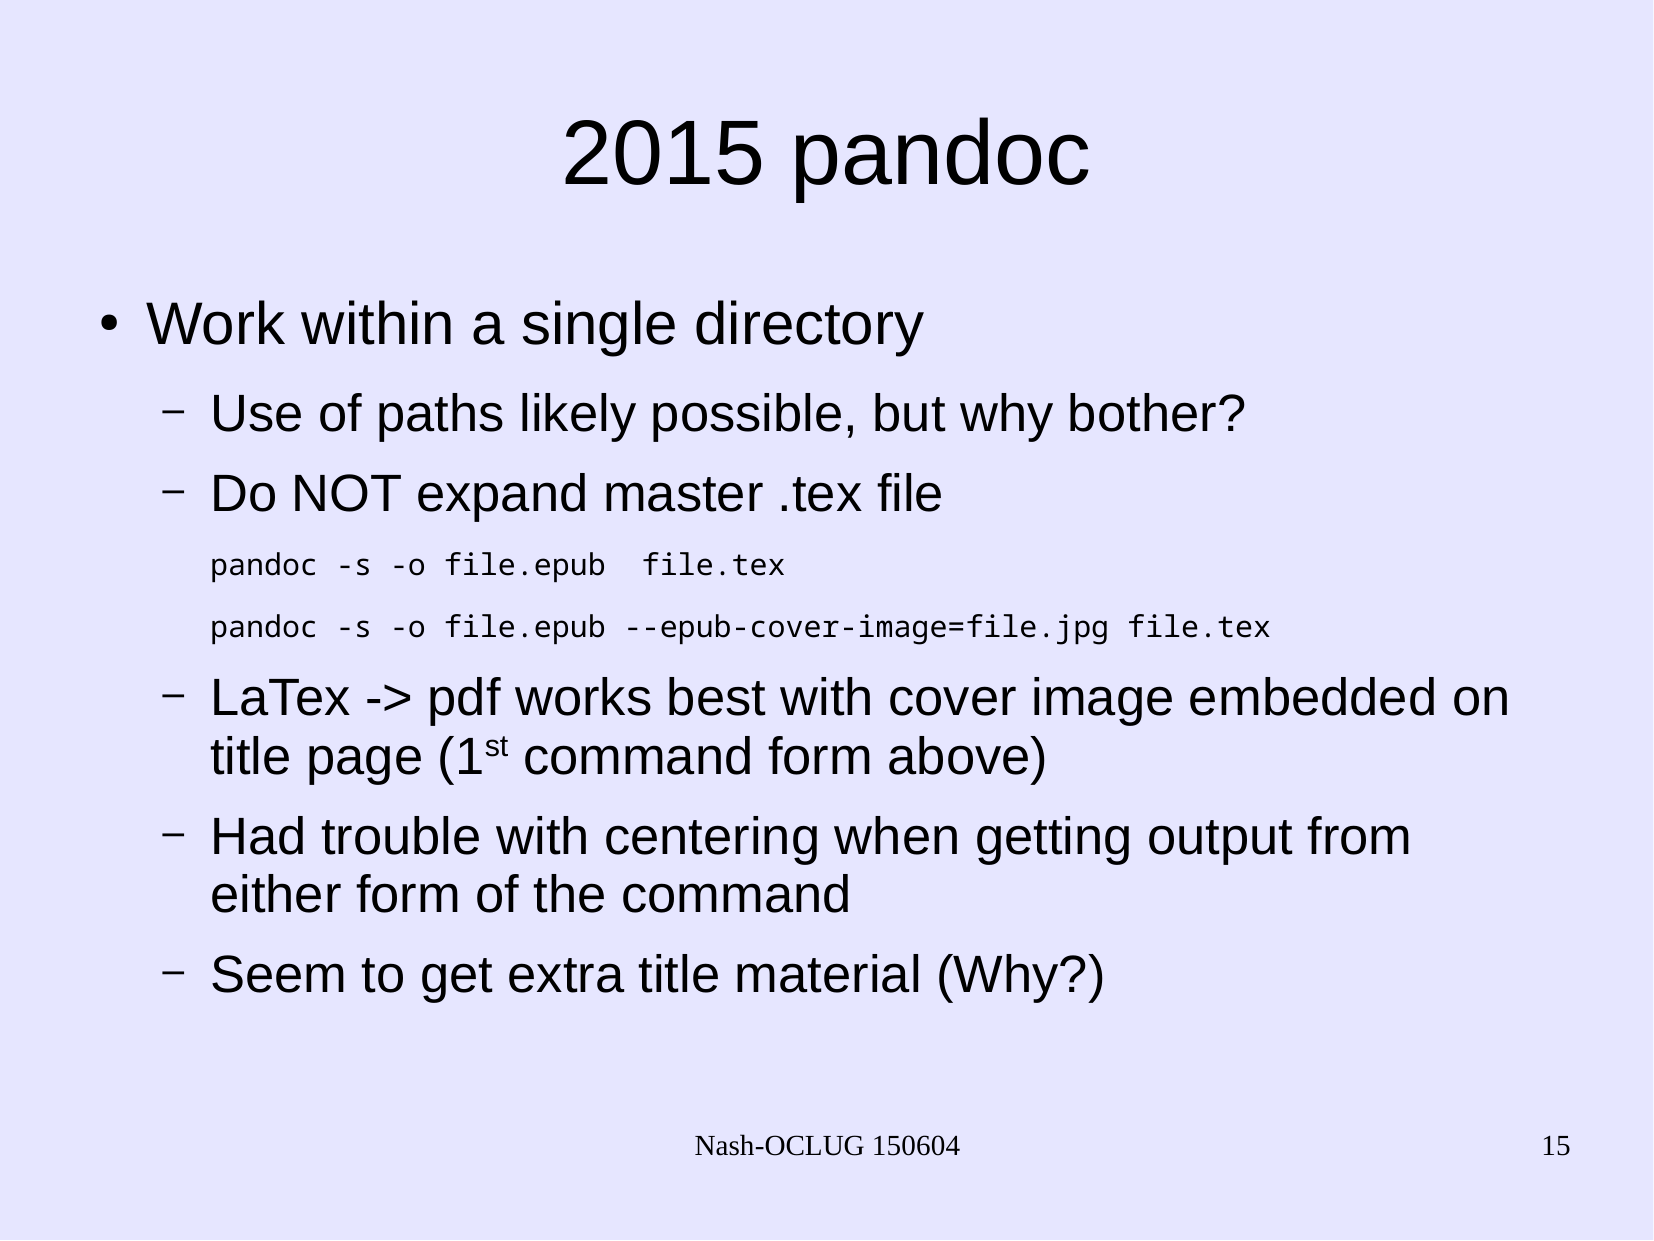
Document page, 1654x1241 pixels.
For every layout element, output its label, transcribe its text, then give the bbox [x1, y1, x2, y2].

title 2015 pandoc [82, 49, 1571, 257]
list Work within a single directory Use of paths likely possible, but why bother? Do NOT expand master .tex file pandoc -s -o file.epub file.tex pandoc -s -o file.epub --epub-cover-image=file.jpg file.tex LaTex -> pdf works best with cover image embedded on title page (1st command form above) Had trouble with centering when getting output from either form of the command Seem to get extra title material (Why?) [82, 290, 1538, 1010]
